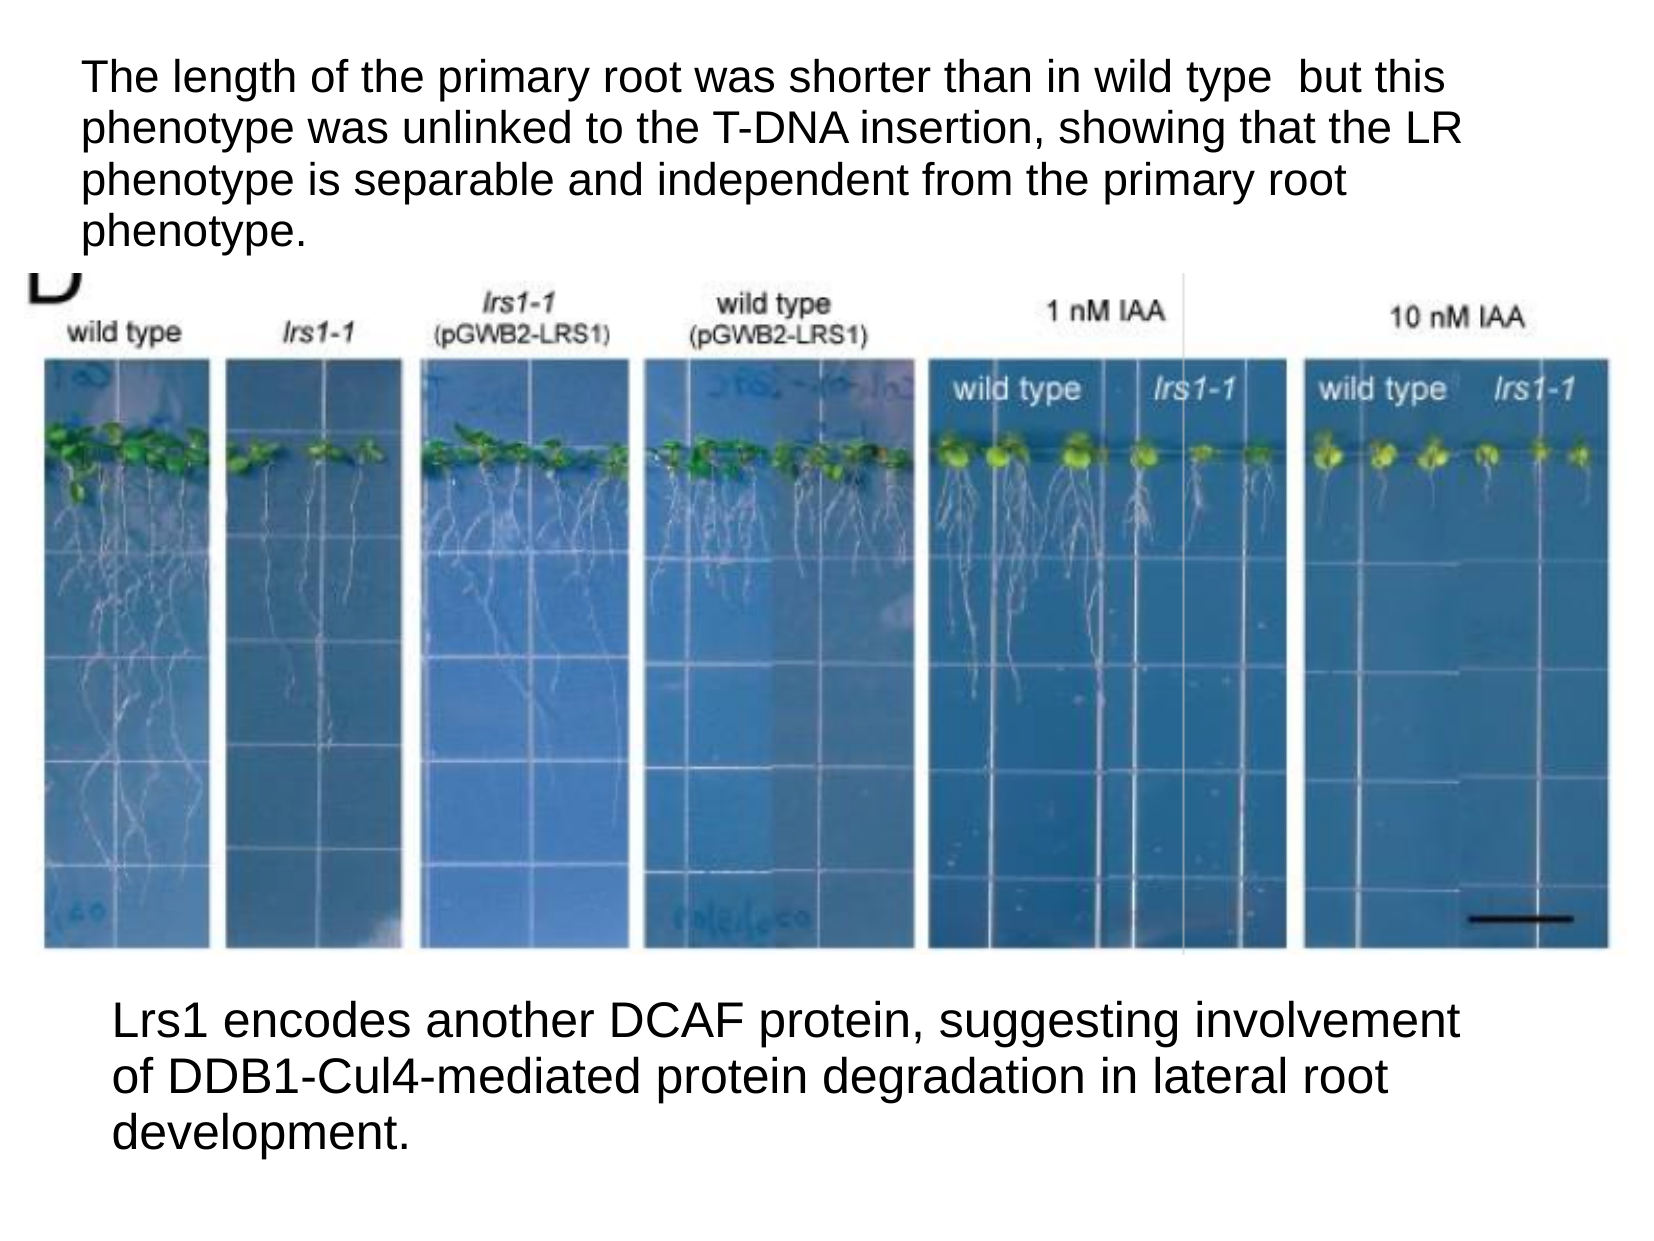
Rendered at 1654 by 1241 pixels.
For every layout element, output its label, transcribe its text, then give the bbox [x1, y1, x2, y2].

text_box The length of the primary root was shorter than in wild type but this phenotype was unlinked to the T-DNA insertion, showing that the LR phenotype is separable and independent from the primary root phenotype. [66, 43, 1588, 270]
text_box Lrs1 encodes another DCAF protein, suggesting involvement of DDB1-Cul4-mediated protein degradation in lateral root development. [96, 985, 1531, 1173]
picture [24, 273, 1627, 955]
